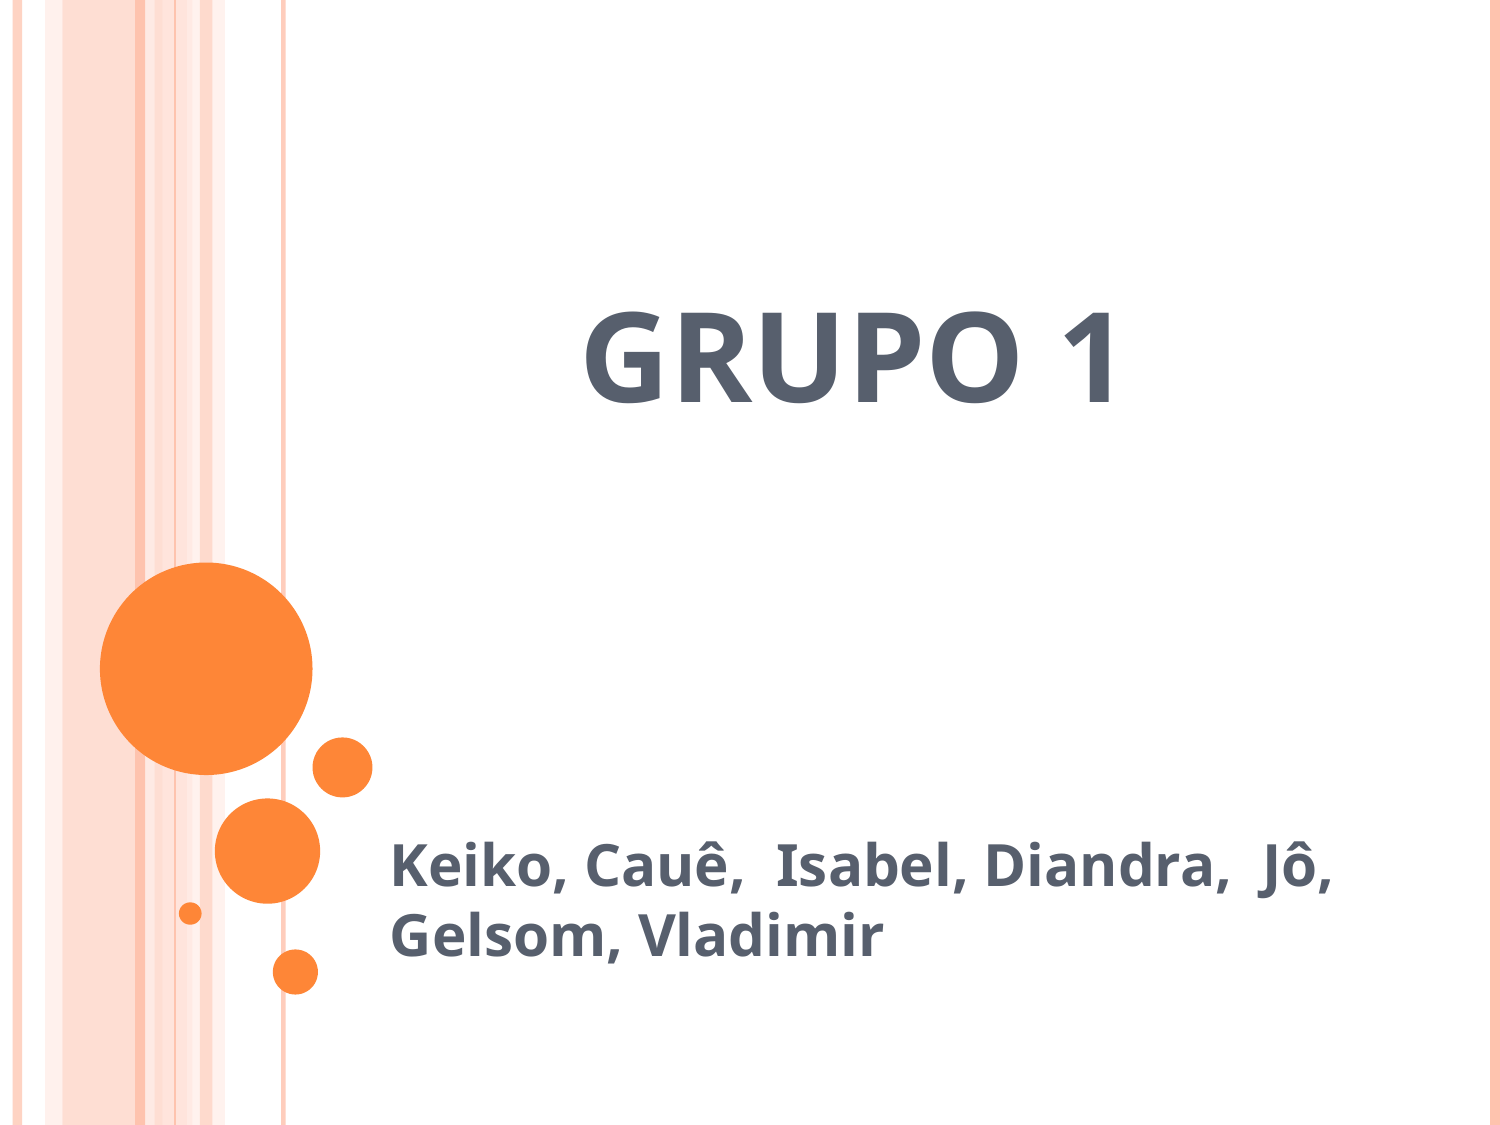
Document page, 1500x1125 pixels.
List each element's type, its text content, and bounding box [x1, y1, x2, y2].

text_box Keiko, Cauê, Isabel, Diandra, Jô, Gelsom, Vladimir [374, 820, 1388, 977]
title GRUPO 1 [348, 269, 1361, 436]
